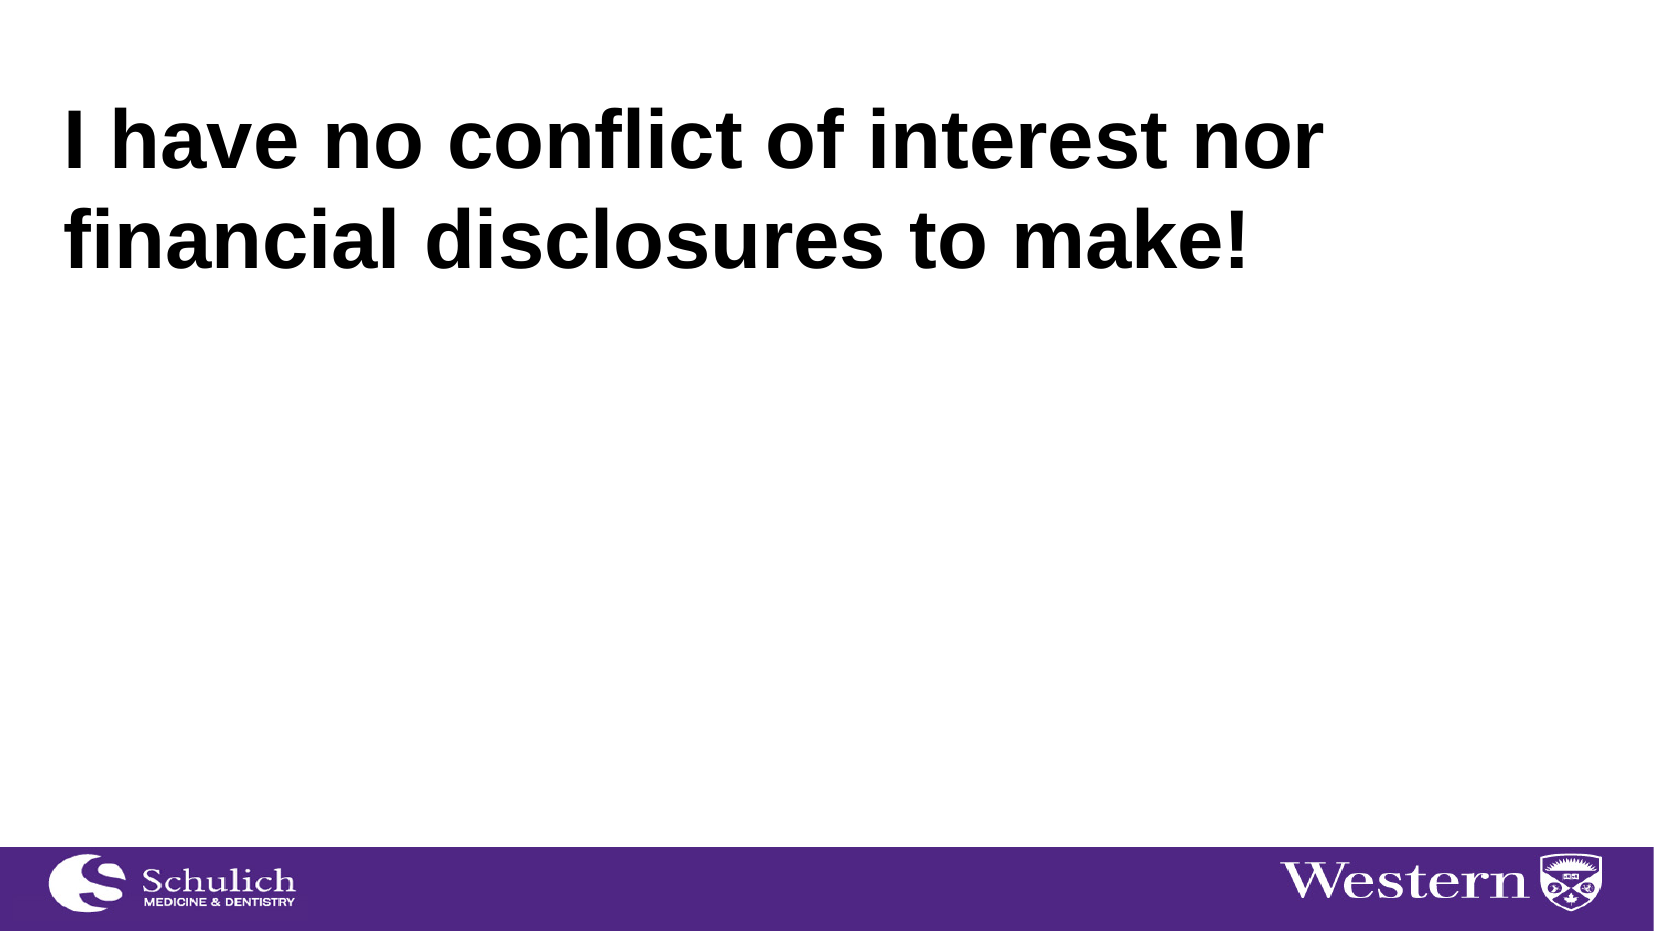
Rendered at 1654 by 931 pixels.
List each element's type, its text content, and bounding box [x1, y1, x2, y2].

picture [0, 0, 1654, 931]
text_box I have no conflict of interest nor financial disclosures to make! [48, 77, 1497, 294]
